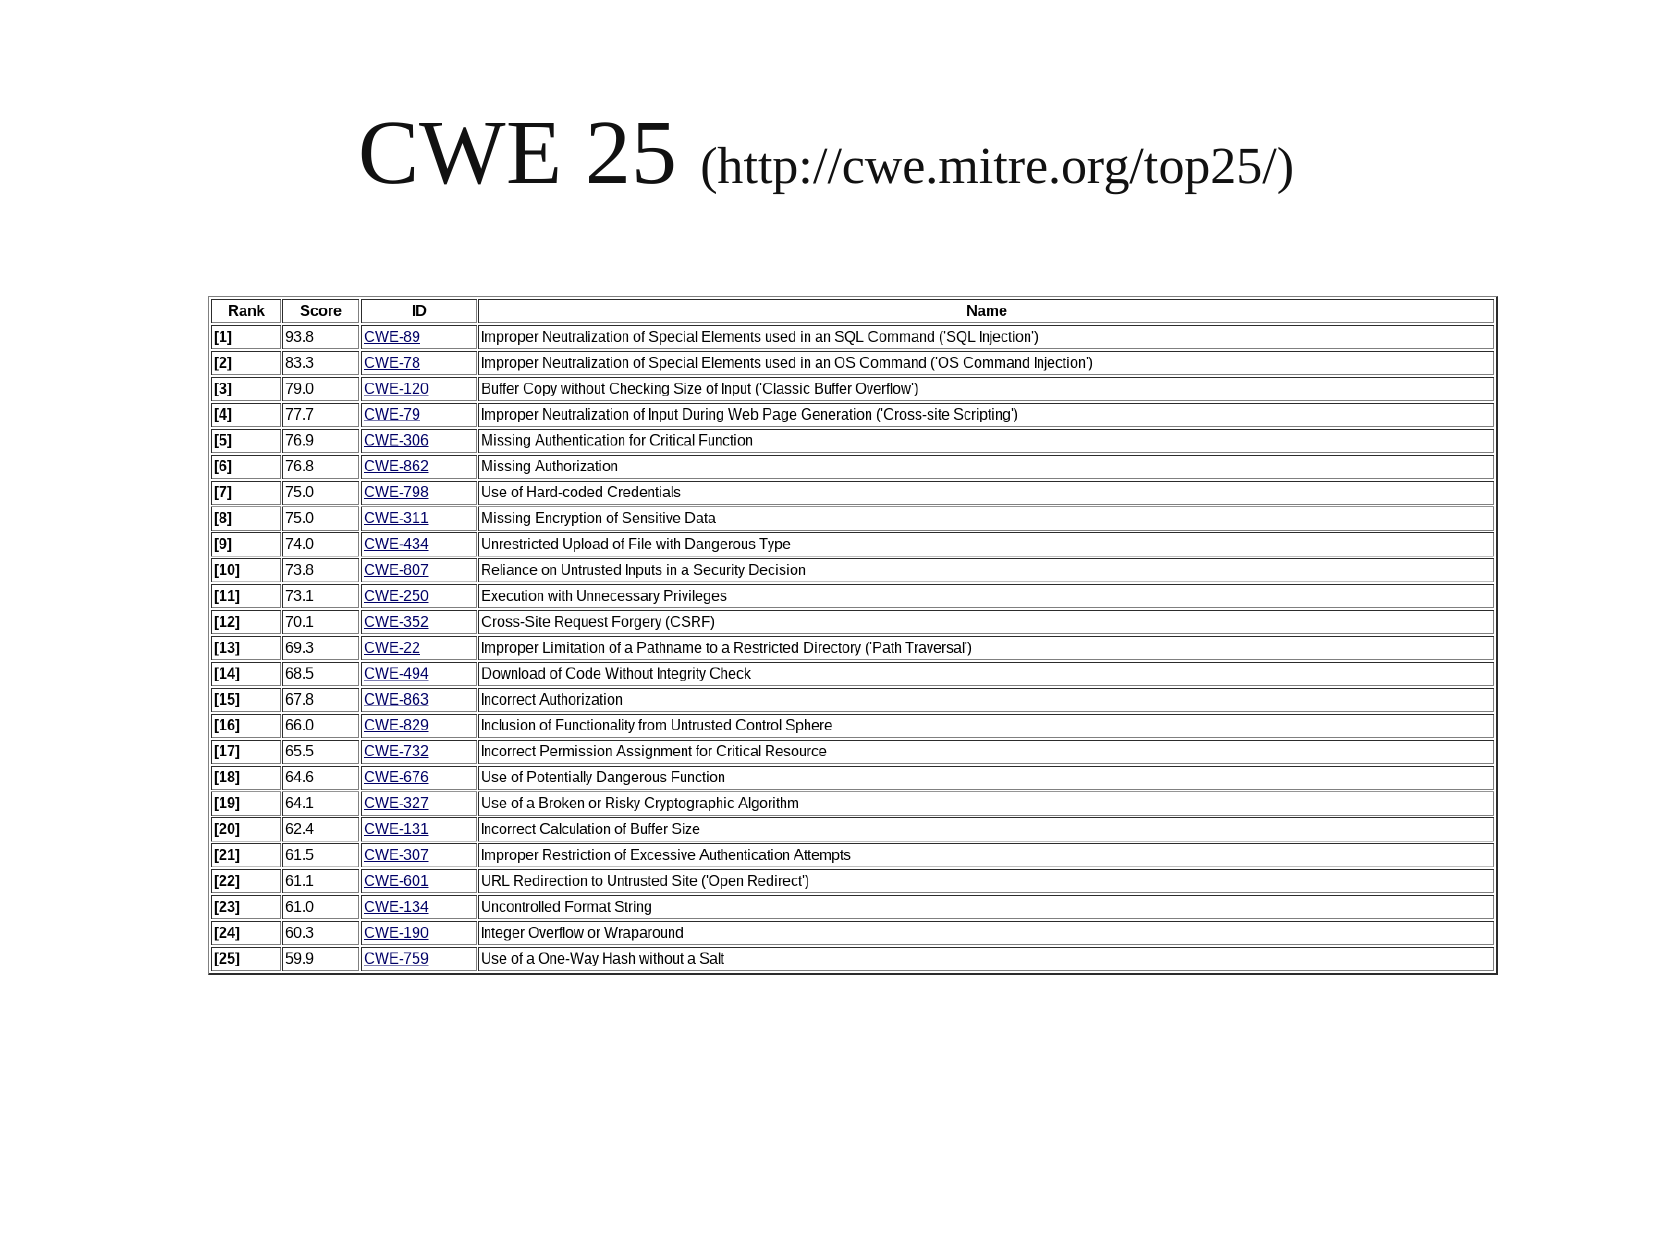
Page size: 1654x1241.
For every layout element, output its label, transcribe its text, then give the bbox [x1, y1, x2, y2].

title CWE 25 (http://cwe.mitre.org/top25/) [82, 49, 1571, 257]
picture [196, 284, 1516, 990]
